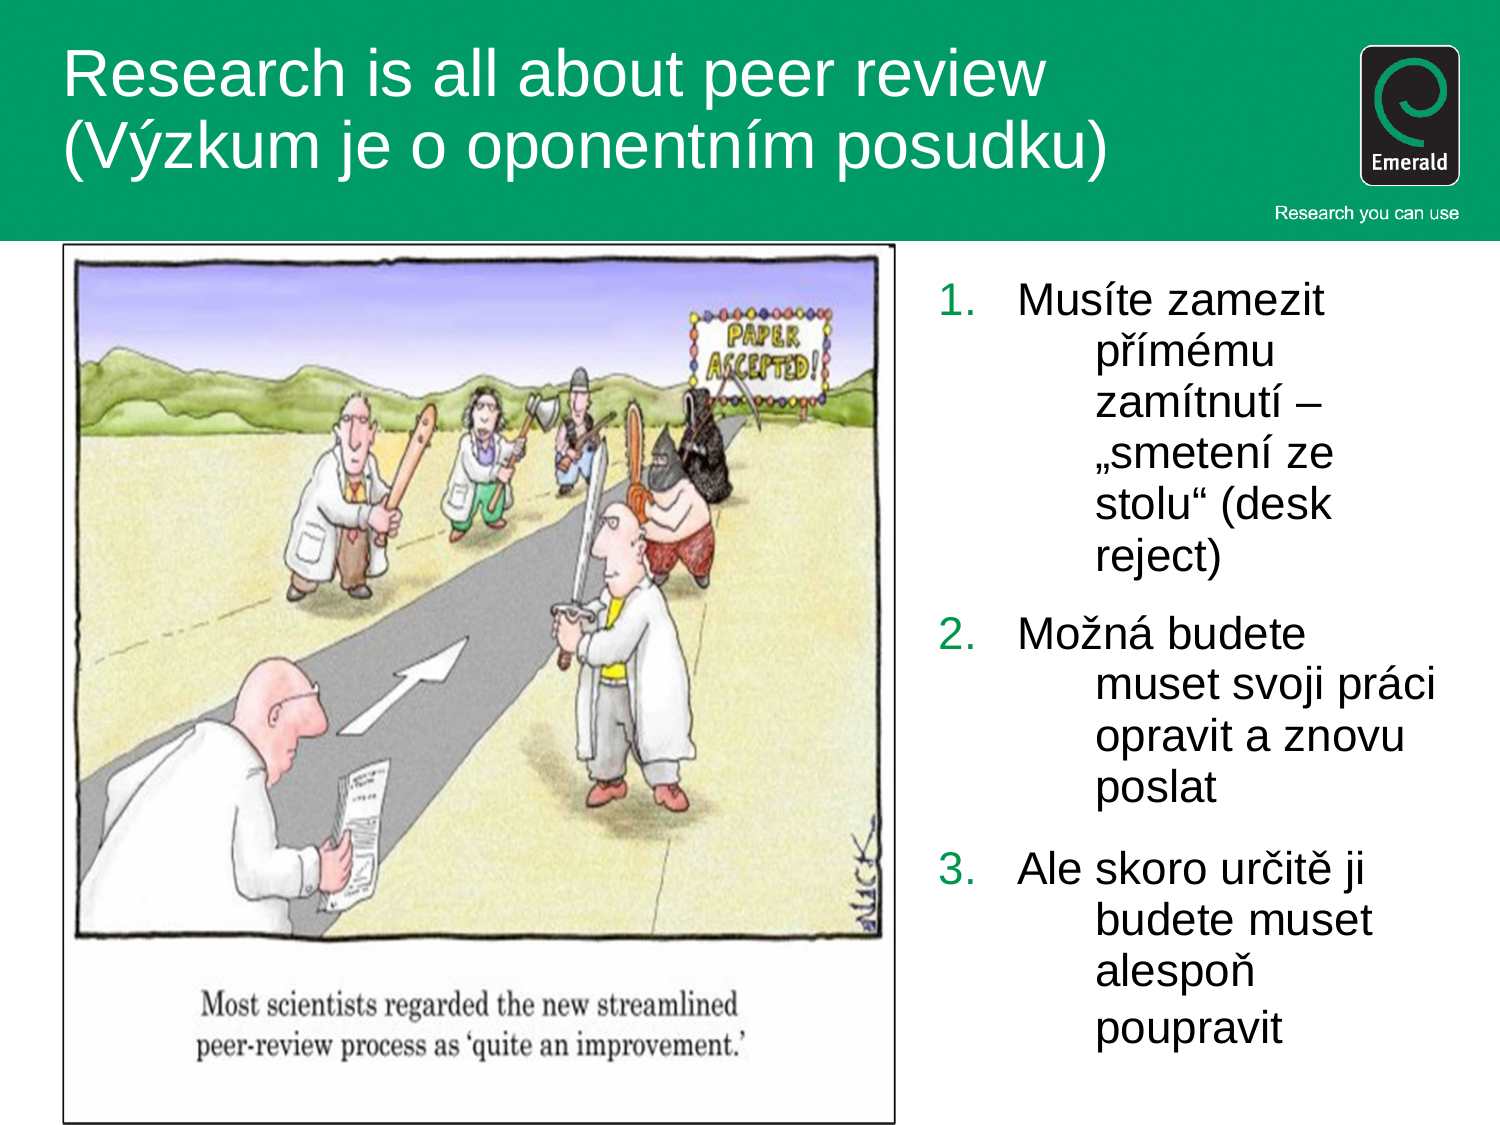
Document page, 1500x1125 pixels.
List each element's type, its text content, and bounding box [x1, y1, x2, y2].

title Research is all about peer review (Výzkum je o oponentním posudku) [62, 38, 1250, 220]
picture [62, 243, 896, 1125]
list Musíte zamezit přímému zamítnutí – „smetení ze stolu“ (desk reject) Možná budete muset svoji práci opravit a znovu poslat Ale skoro určitě ji budete muset alespoň poupravit [939, 275, 1438, 1071]
